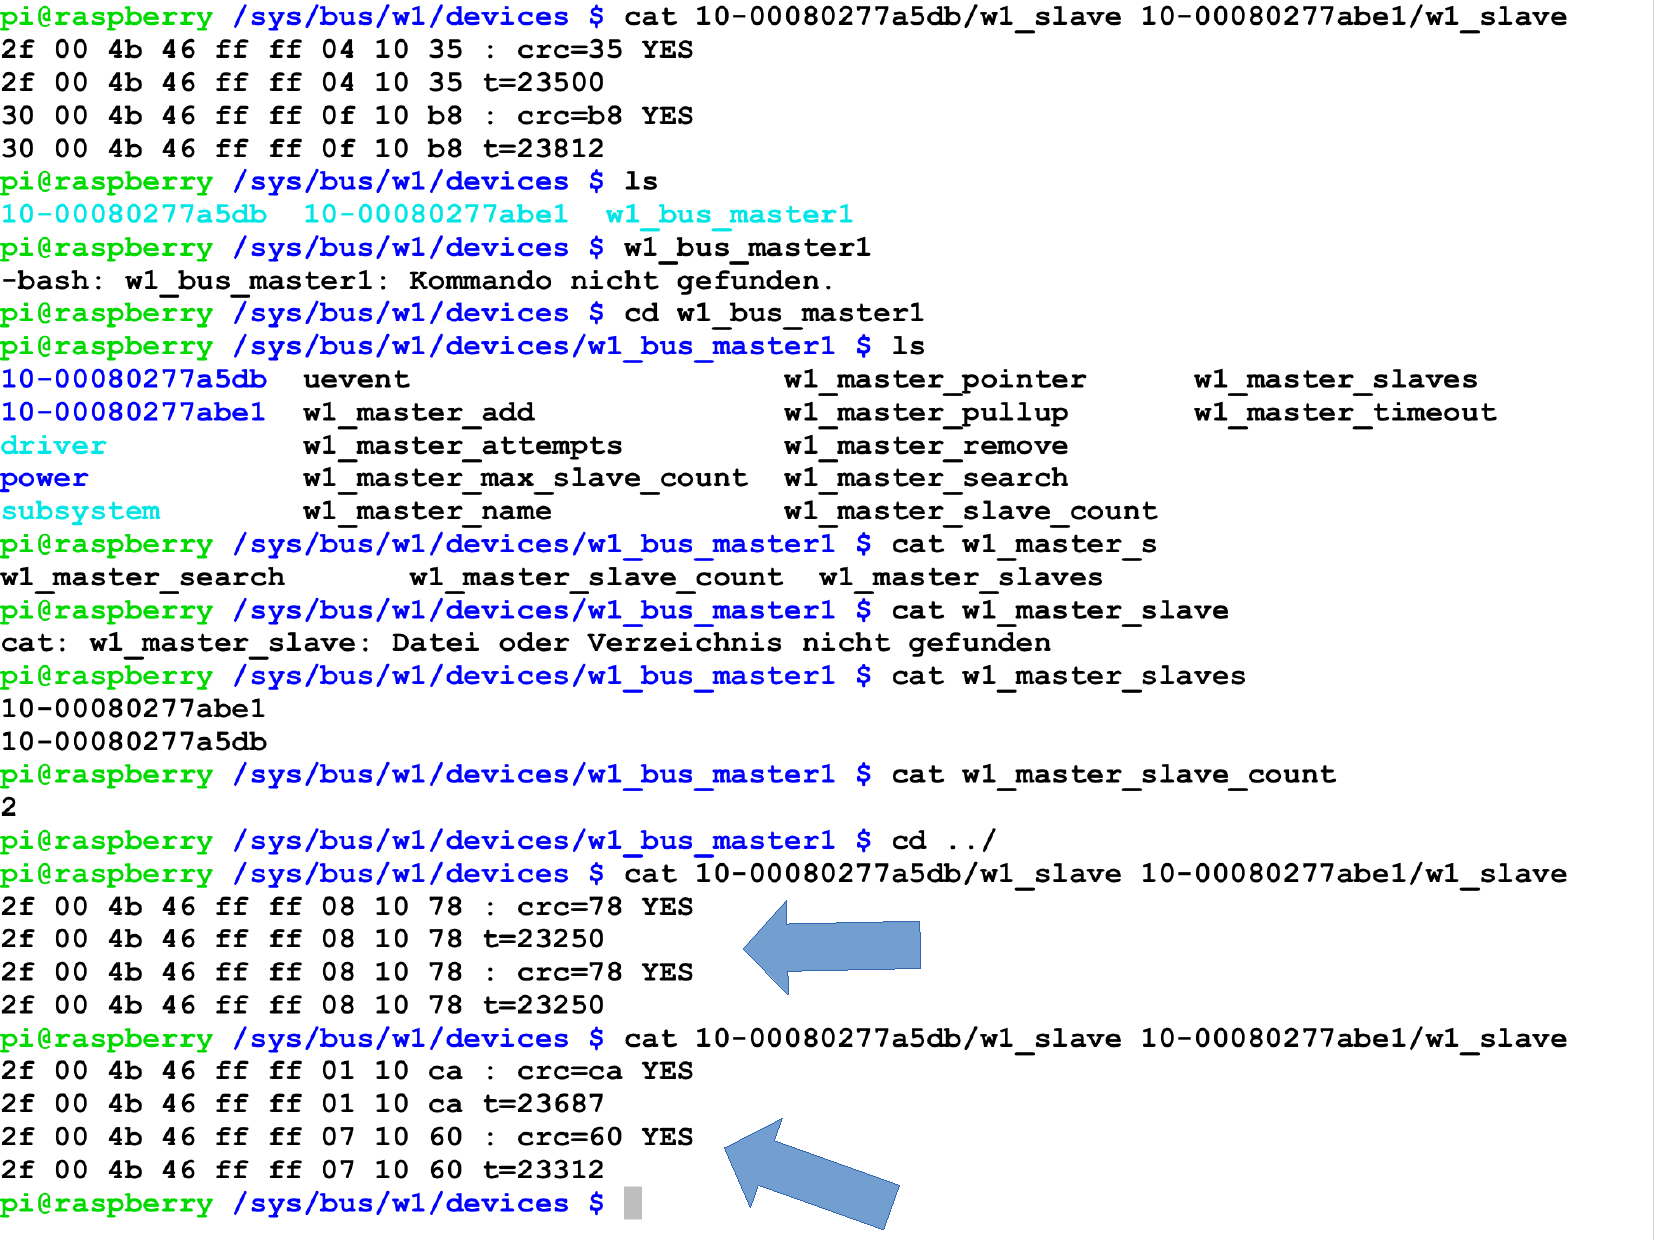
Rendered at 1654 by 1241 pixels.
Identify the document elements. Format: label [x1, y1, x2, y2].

text_box [724, 1118, 900, 1230]
picture [0, 0, 1654, 1241]
text_box [743, 900, 921, 995]
